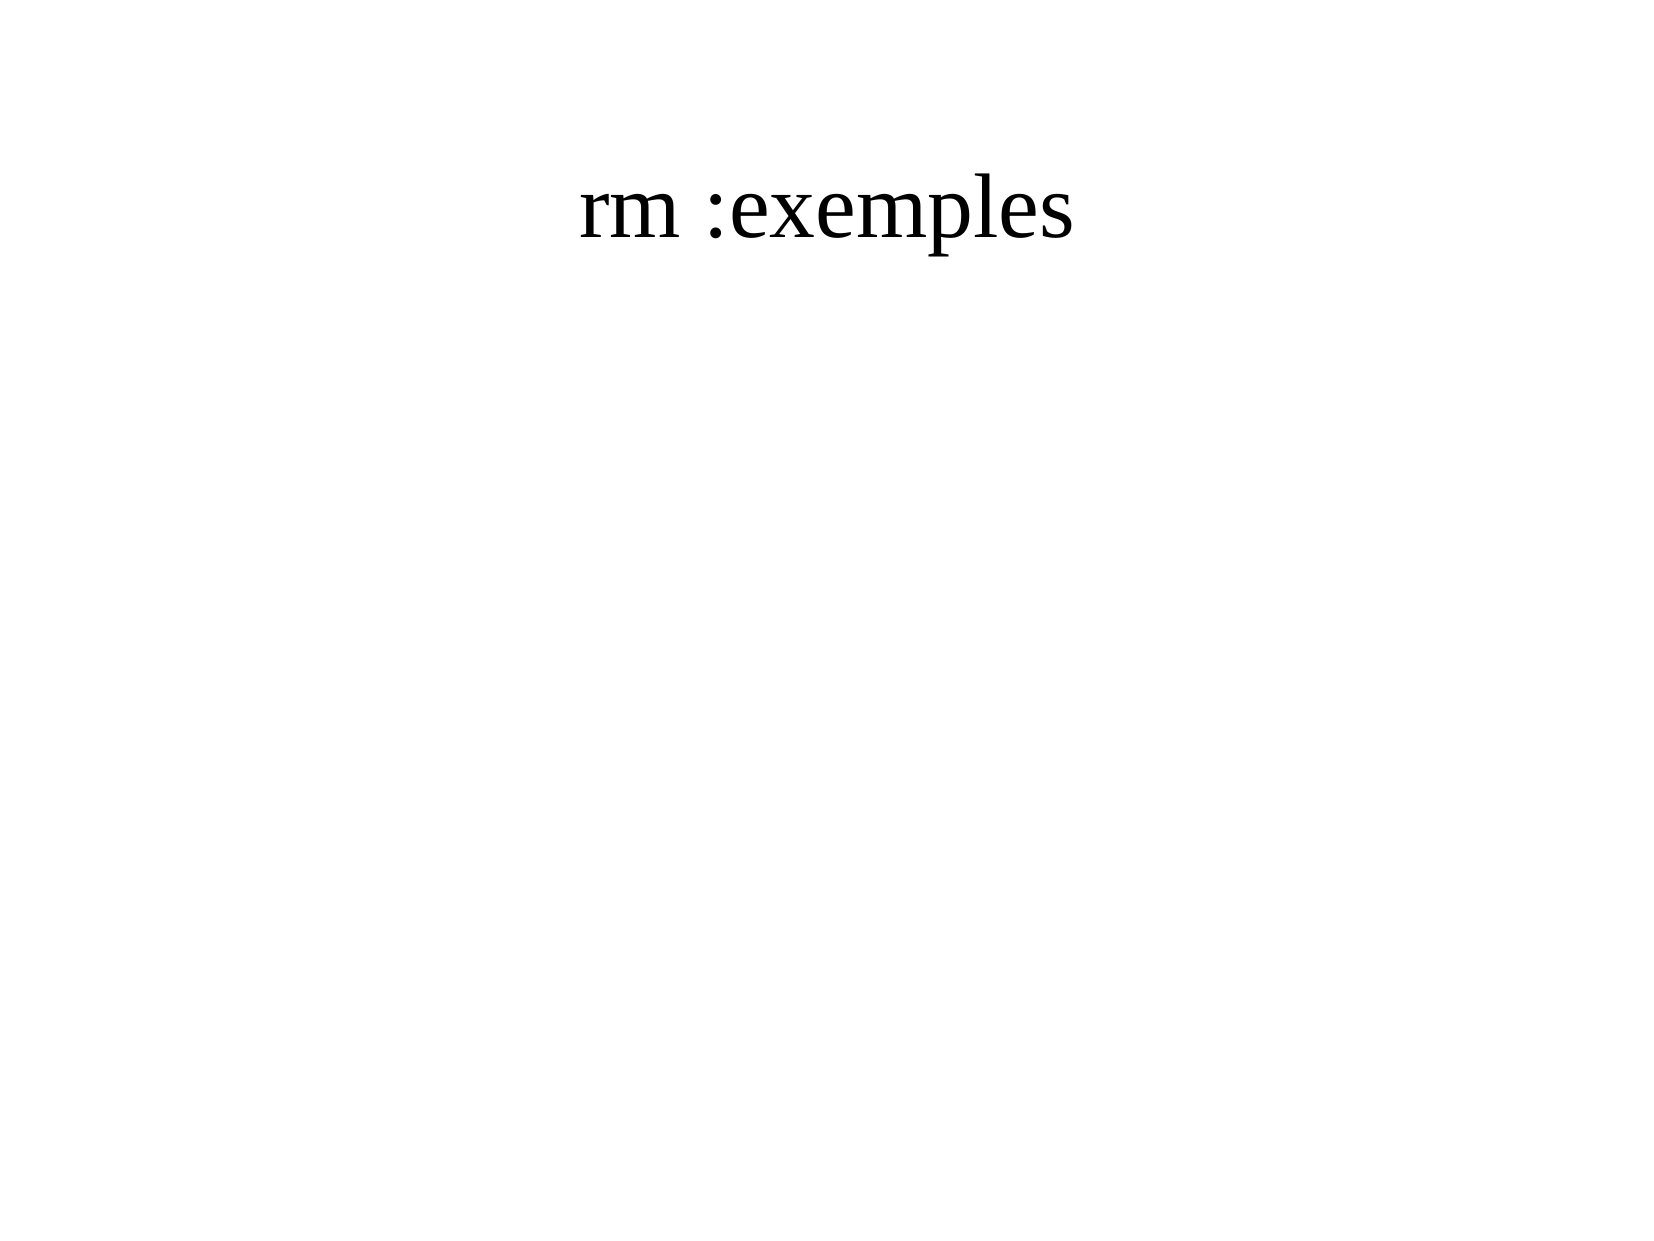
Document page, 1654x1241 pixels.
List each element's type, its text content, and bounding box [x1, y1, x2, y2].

title rm :exemples [121, 102, 1534, 311]
